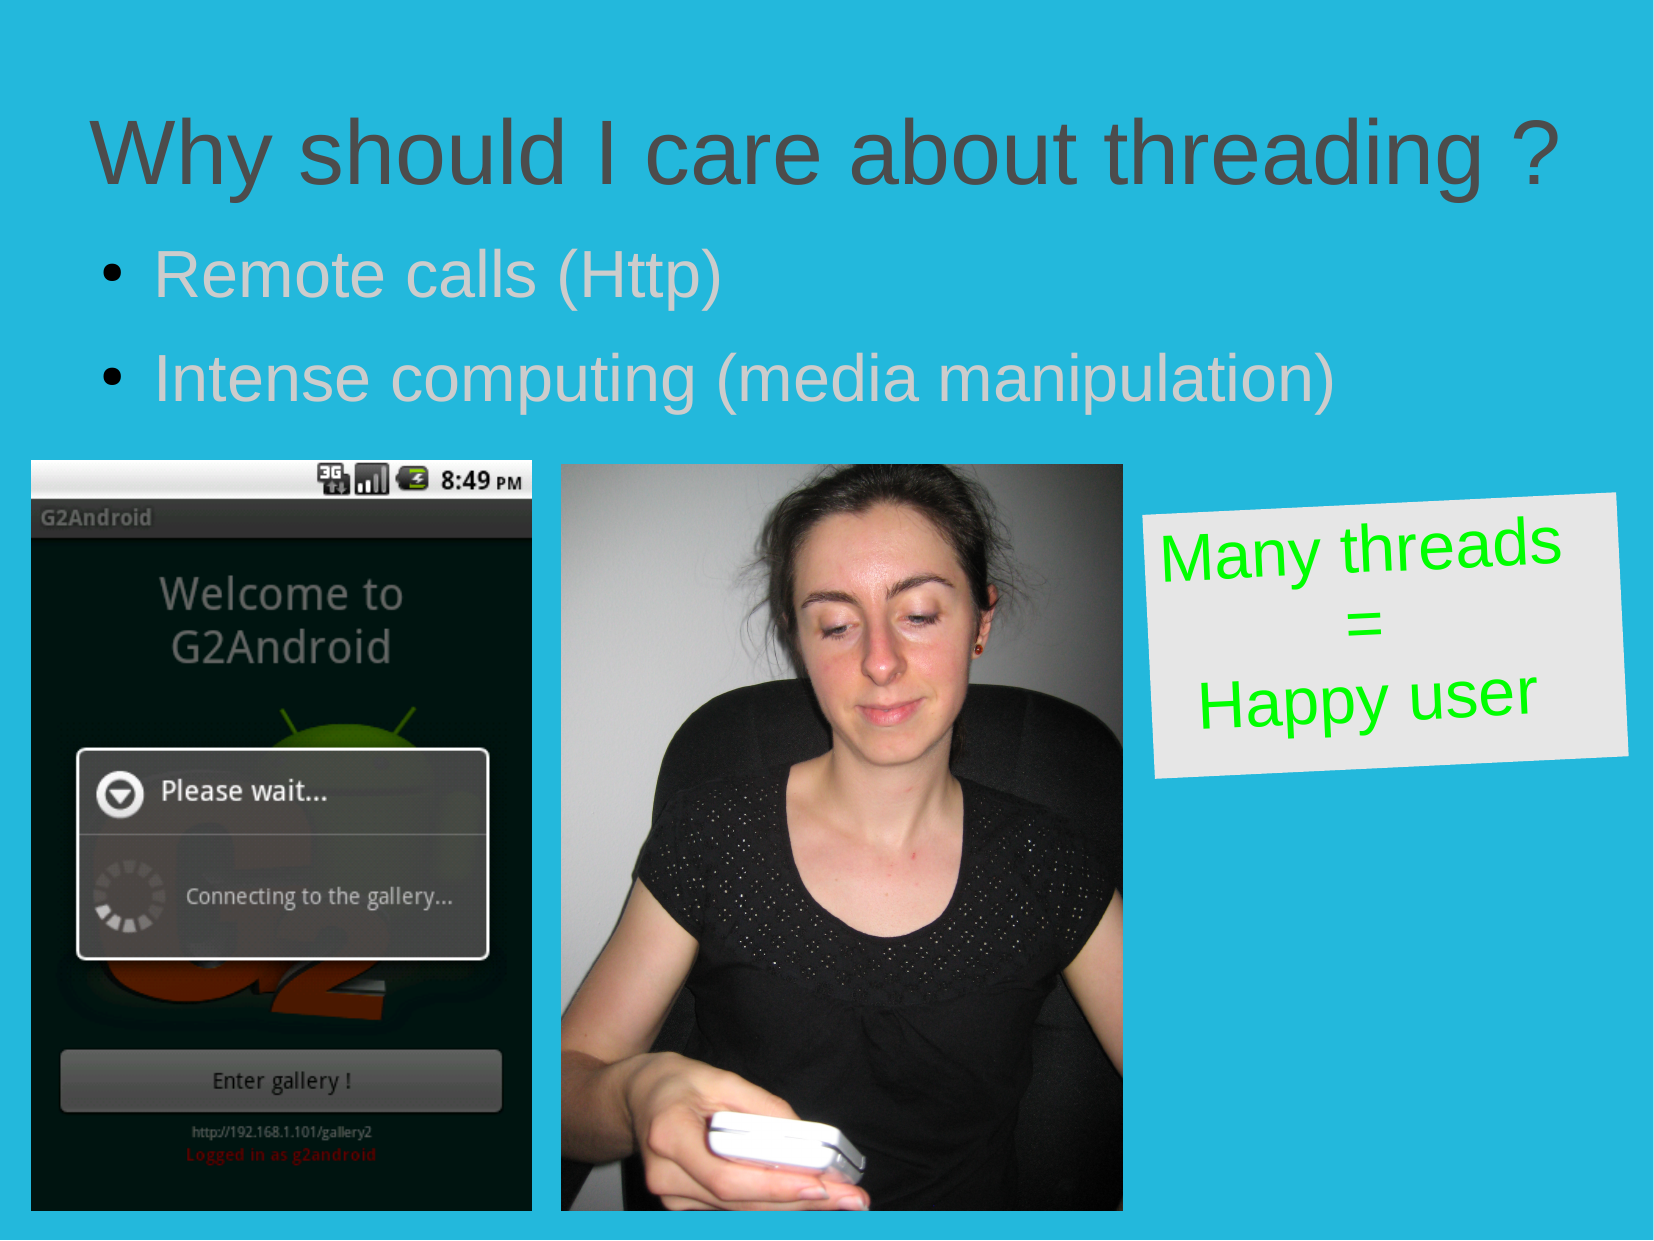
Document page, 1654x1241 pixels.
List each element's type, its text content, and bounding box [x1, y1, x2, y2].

list Remote calls (Http) Intense computing (media manipulation) [82, 237, 1571, 1041]
text_box Many threads = Happy user [1142, 492, 1629, 779]
picture [561, 464, 1123, 1211]
picture [31, 460, 532, 1211]
title Why should I care about threading ? [82, 49, 1571, 237]
